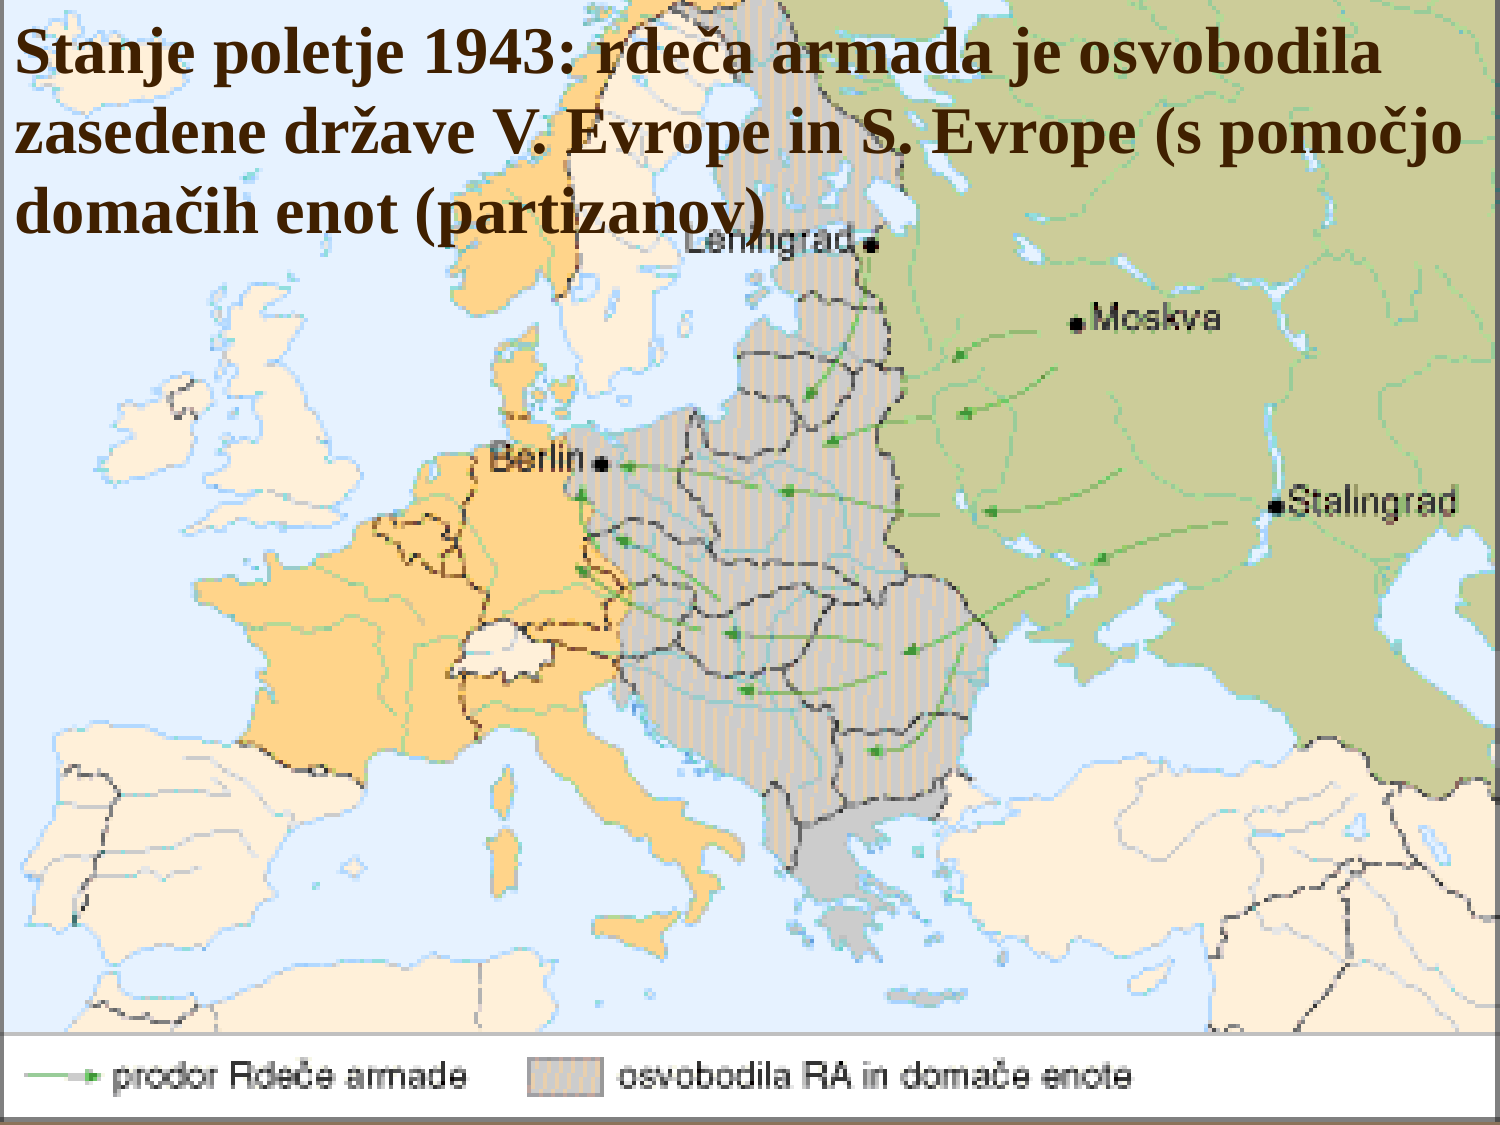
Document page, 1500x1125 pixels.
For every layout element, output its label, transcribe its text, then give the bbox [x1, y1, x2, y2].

text_box Stanje poletje 1943: rdeča armada je osvobodila zasedene države V. Evrope in S. Evrope (s pomočjo domačih enot (partizanov) [0, 0, 1500, 255]
picture [0, 255, 1500, 1125]
